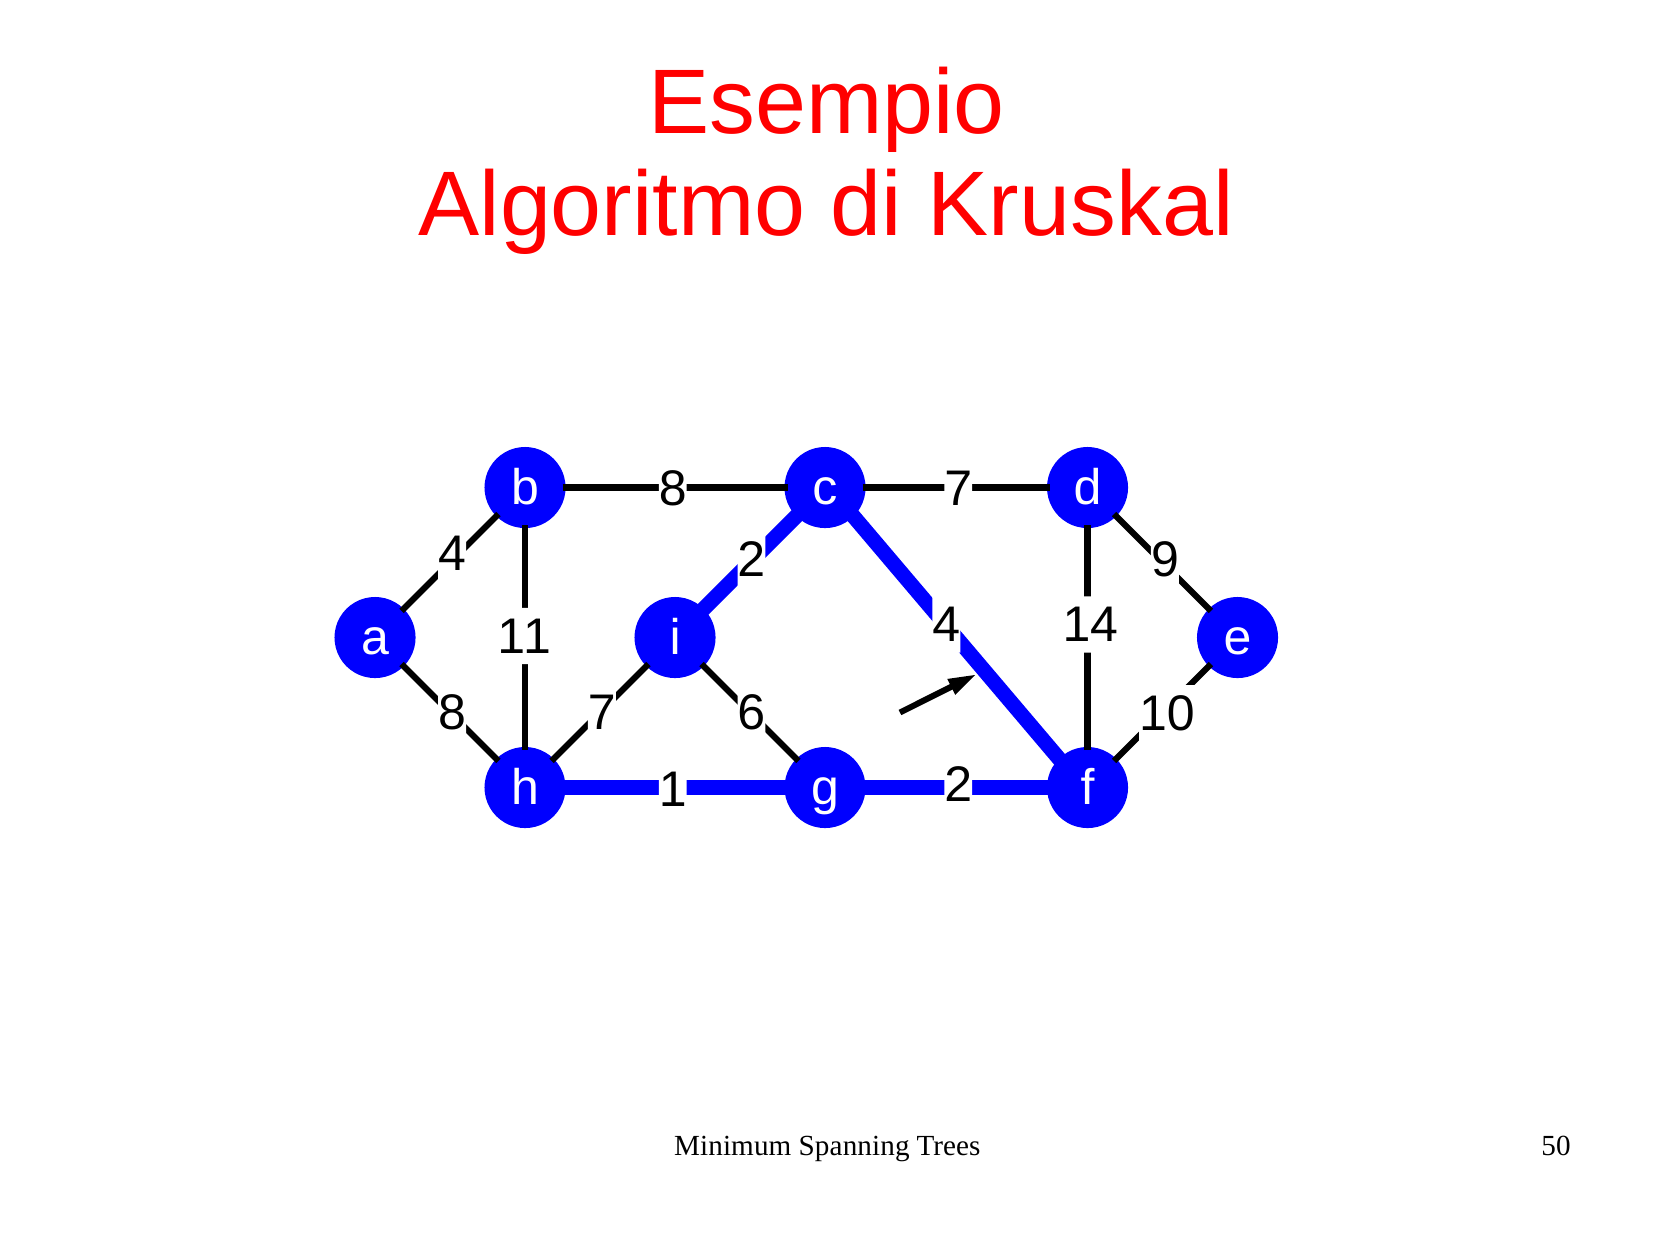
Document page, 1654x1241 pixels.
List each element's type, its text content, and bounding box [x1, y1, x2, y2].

text_box 14 [1062, 596, 1119, 653]
text_box e [1200, 600, 1276, 676]
text_box 9 [1150, 531, 1179, 588]
text_box a [337, 600, 413, 676]
title Esempio Algoritmo di Kruskal [82, 49, 1571, 257]
text_box 6 [737, 684, 766, 742]
text_box 10 [1139, 685, 1195, 742]
text_box 2 [737, 531, 766, 588]
text_box 7 [944, 460, 973, 517]
text_box 4 [932, 596, 961, 653]
text_box f [1050, 750, 1126, 826]
text_box 11 [497, 607, 557, 665]
text_box c [787, 450, 863, 526]
text_box 4 [438, 525, 467, 582]
text_box i [637, 600, 713, 676]
text_box b [487, 450, 563, 525]
text_box 8 [658, 460, 687, 517]
text_box 2 [944, 756, 973, 813]
text_box g [788, 750, 863, 826]
text_box d [1050, 450, 1126, 525]
text_box 8 [438, 684, 467, 741]
text_box 1 [658, 761, 687, 818]
text_box 7 [587, 684, 616, 742]
text_box h [487, 750, 563, 826]
